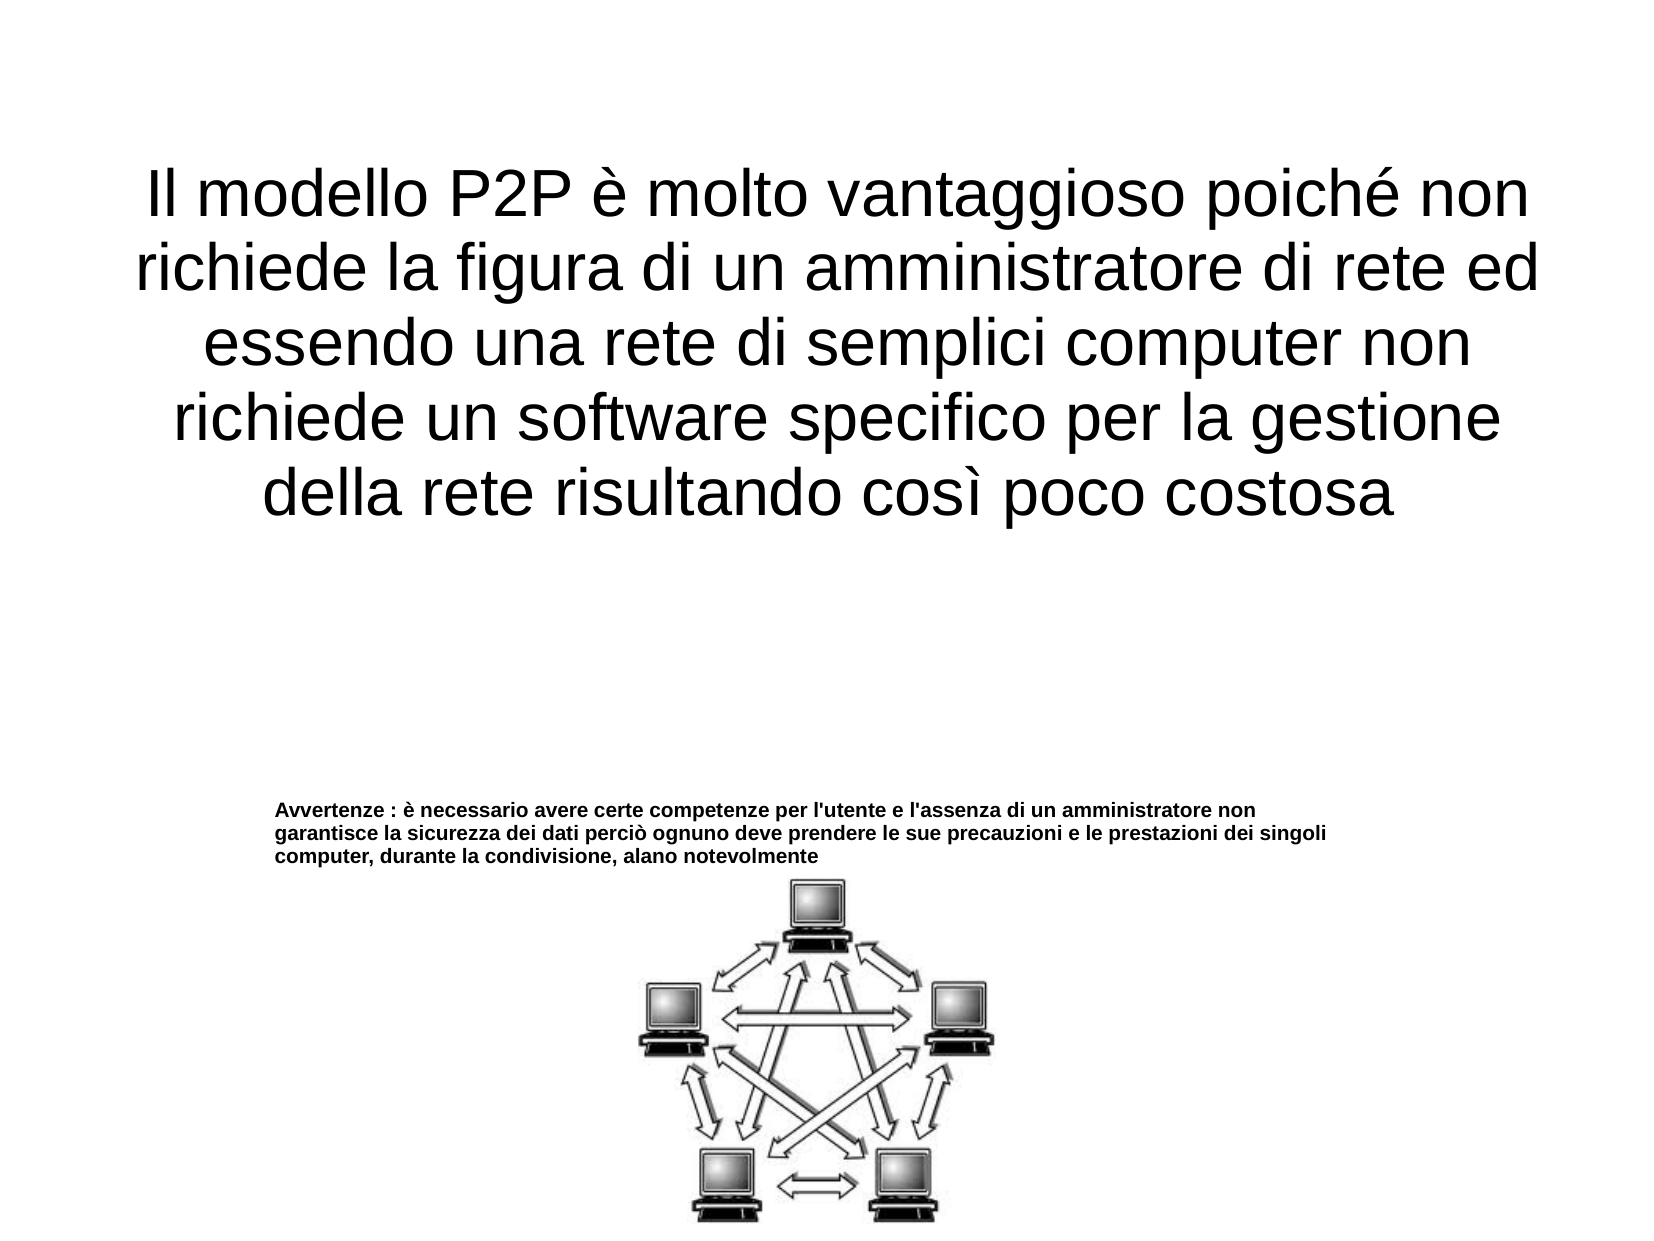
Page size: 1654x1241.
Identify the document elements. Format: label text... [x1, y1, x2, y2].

subtitle Il modello P2P è molto vantaggioso poiché non richiede la figura di un amministratore di rete ed essendo una rete di semplici computer non richiede un software specifico per la gestione della rete risultando così poco costosa [94, 118, 1583, 567]
picture [637, 878, 996, 1224]
text_box Avvertenze : è necessario avere certe competenze per l'utente e l'assenza di un amministratore non garantisce la sicurezza dei dati perciò ognuno deve prendere le sue precauzioni e le prestazioni dei singoli computer, durante la condivisione, alano notevolmente [259, 791, 1347, 879]
